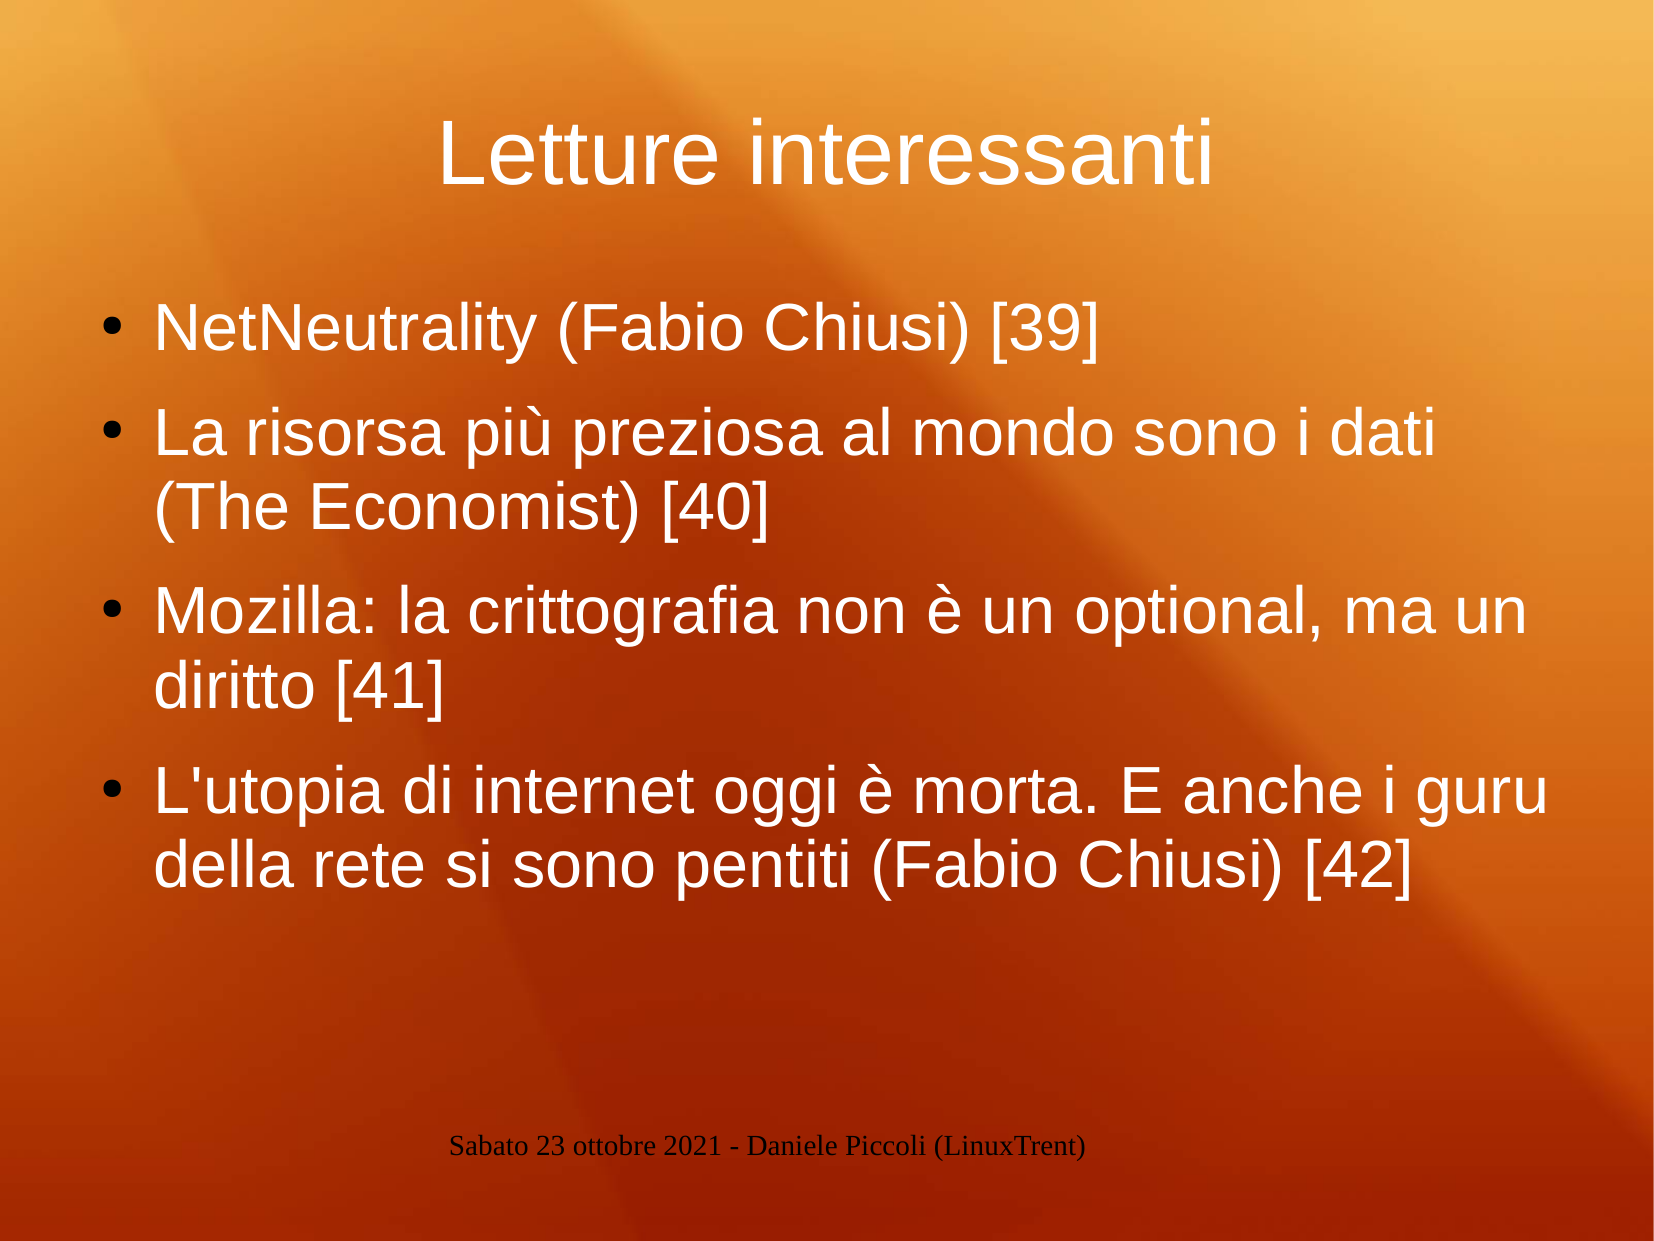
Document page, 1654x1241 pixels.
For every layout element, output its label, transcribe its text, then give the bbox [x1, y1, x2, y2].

title Letture interessanti [82, 49, 1571, 257]
list NetNeutrality (Fabio Chiusi) [39] La risorsa più preziosa al mondo sono i dati (The Economist) [40] Mozilla: la crittografia non è un optional, ma un diritto [41] L'utopia di internet oggi è morta. E anche i guru della rete si sono pentiti (Fabio Chiusi) [42] [82, 290, 1571, 1010]
picture [0, 0, 1654, 1241]
